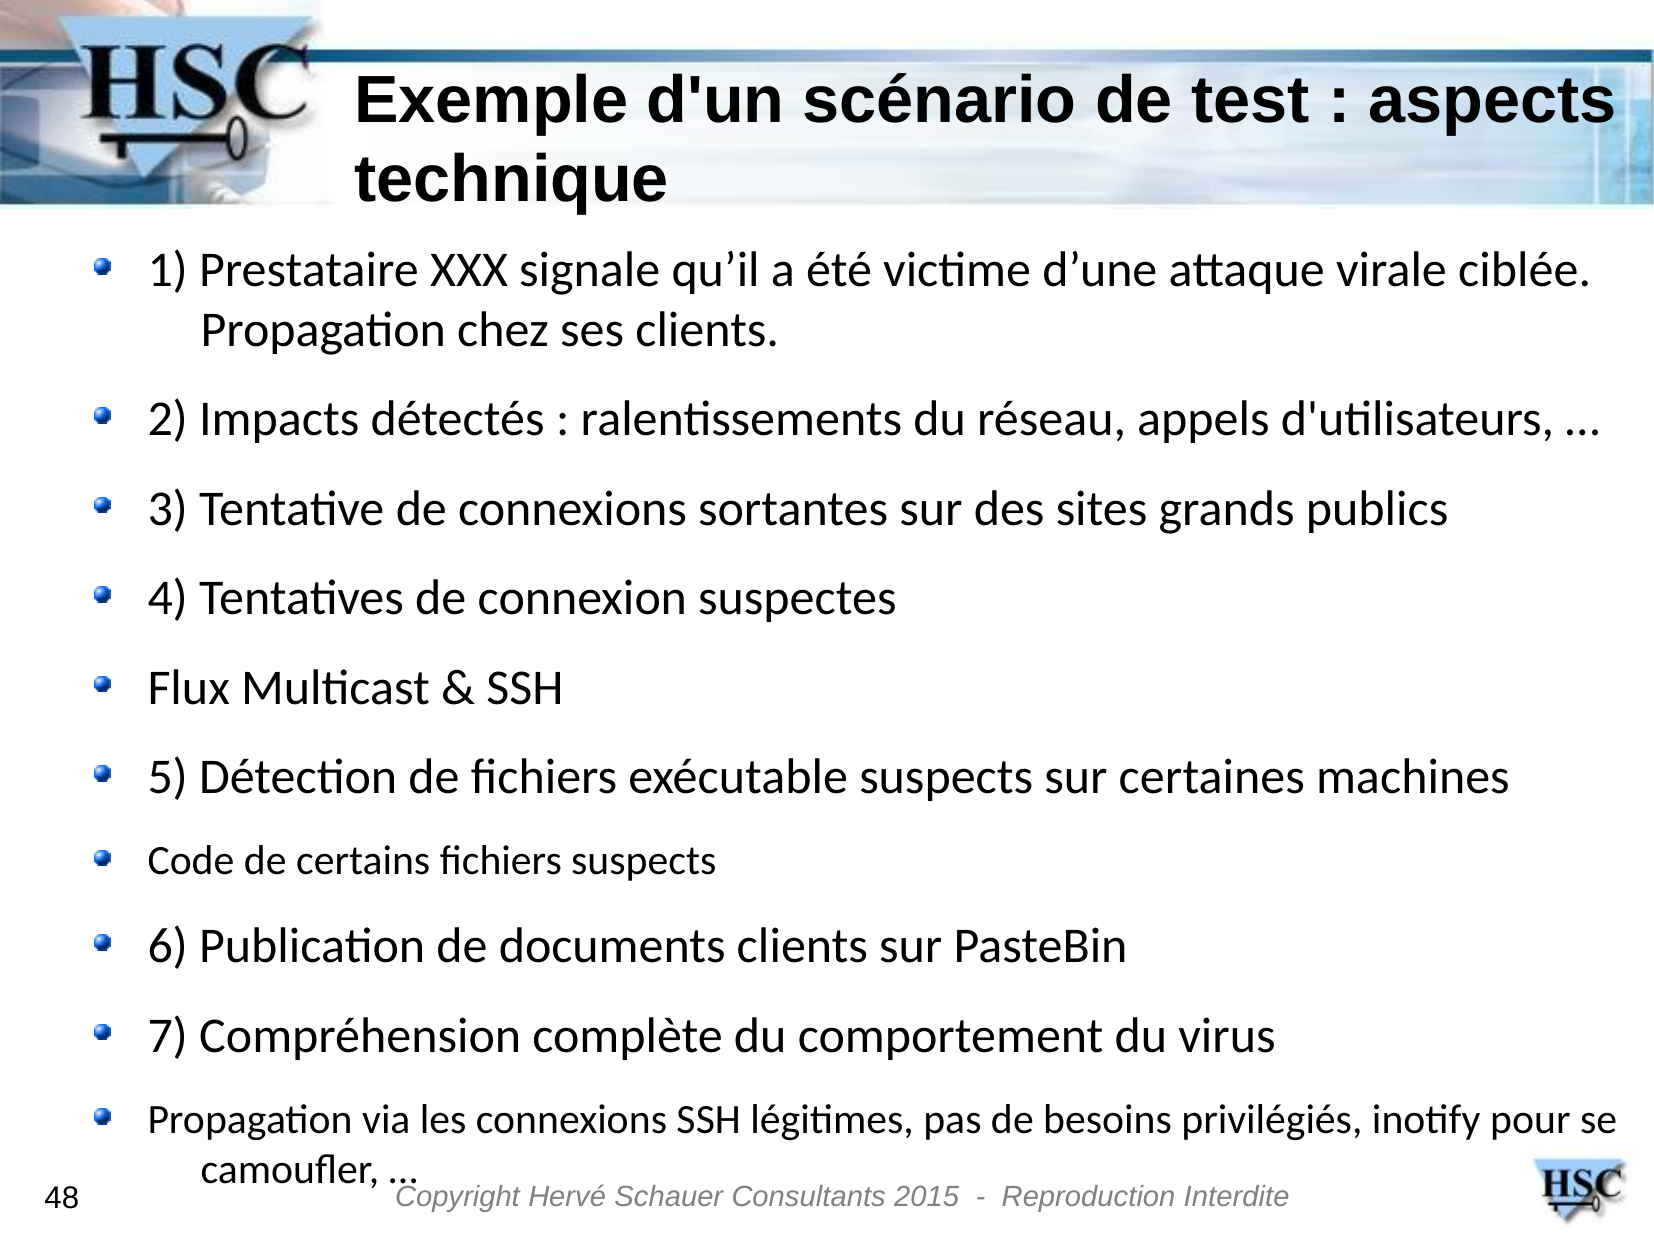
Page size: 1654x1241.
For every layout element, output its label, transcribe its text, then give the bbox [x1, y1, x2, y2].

title Exemple d'un scénario de test : aspects technique [354, 31, 1654, 239]
list 1) Prestataire XXX signale qu’il a été victime d’une attaque virale ciblée. Propagation chez ses clients. 2) Impacts détectés : ralentissements du réseau, appels d'utilisateurs, … 3) Tentative de connexions sortantes sur des sites grands publics 4) Tentatives de connexion suspectes Flux Multicast & SSH 5) Détection de fichiers exécutable suspects sur certaines machines Code de certains fichiers suspects 6) Publication de documents clients sur PasteBin 7) Compréhension complète du comportement du virus Propagation via les connexions SSH légitimes, pas de besoins privilégiés, inotify pour se camoufler, … [59, 236, 1625, 1193]
